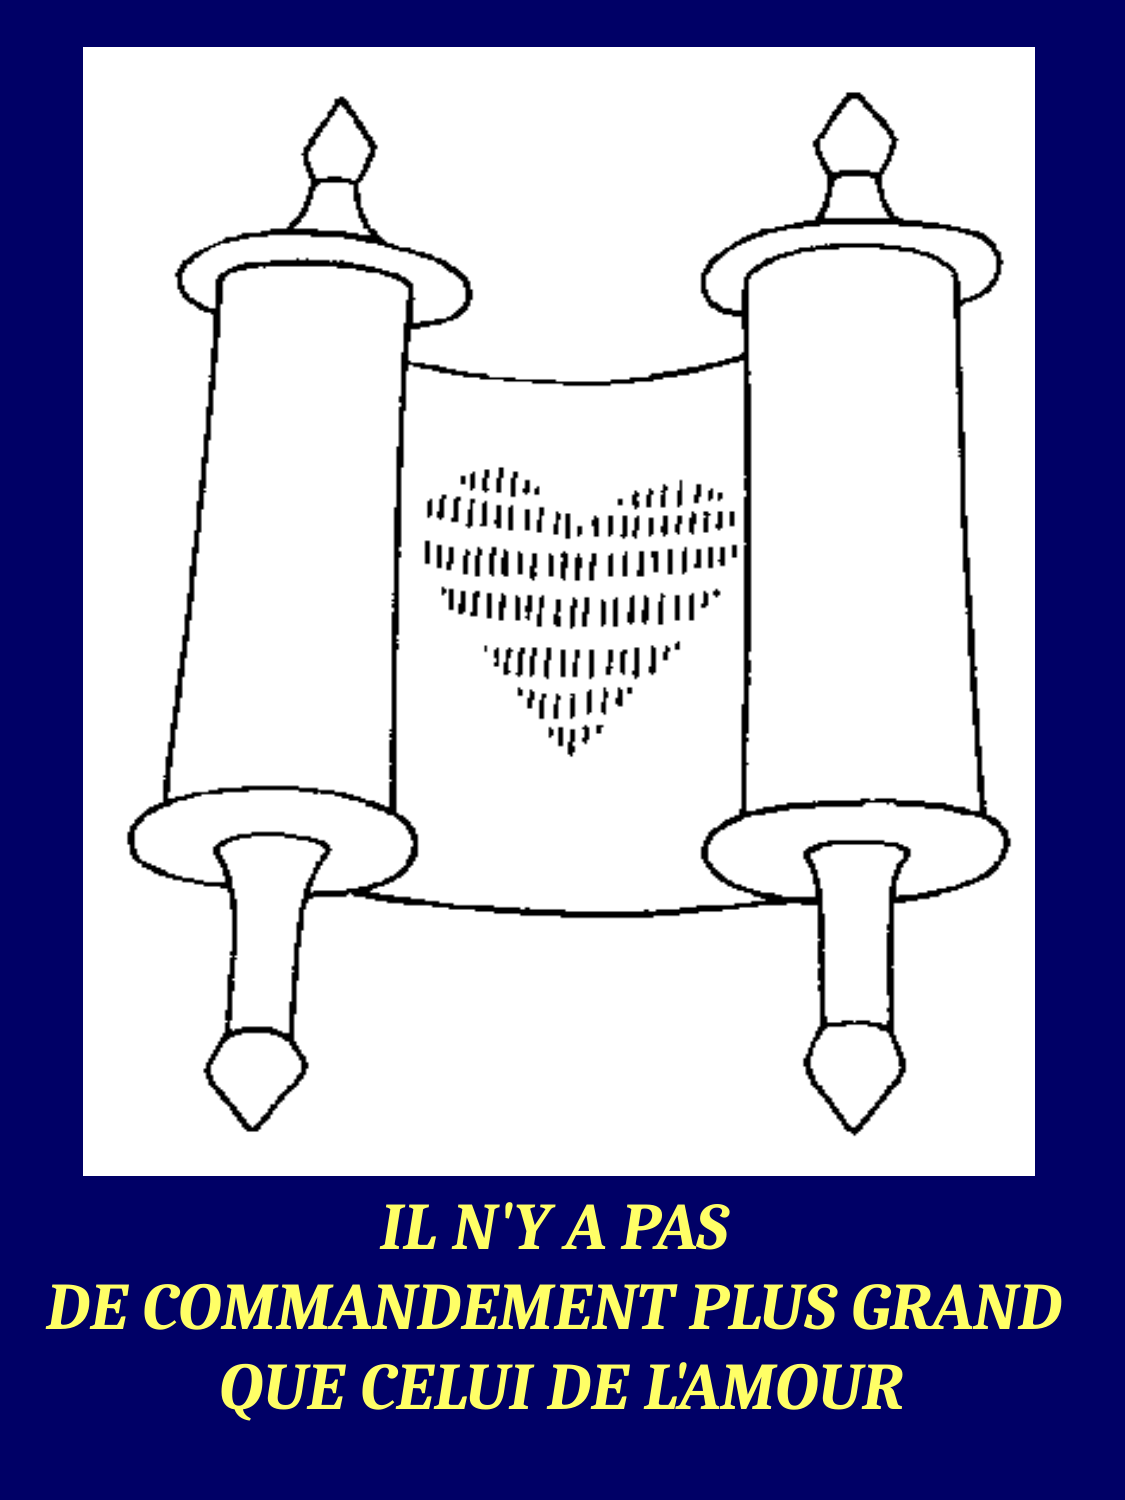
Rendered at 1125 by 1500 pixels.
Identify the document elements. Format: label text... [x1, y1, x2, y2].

picture [83, 47, 1035, 1175]
text_box IL N'Y A PAS DE COMMANDEMENT PLUS GRAND QUE CELUI DE L'AMOUR [0, 1175, 1125, 1500]
